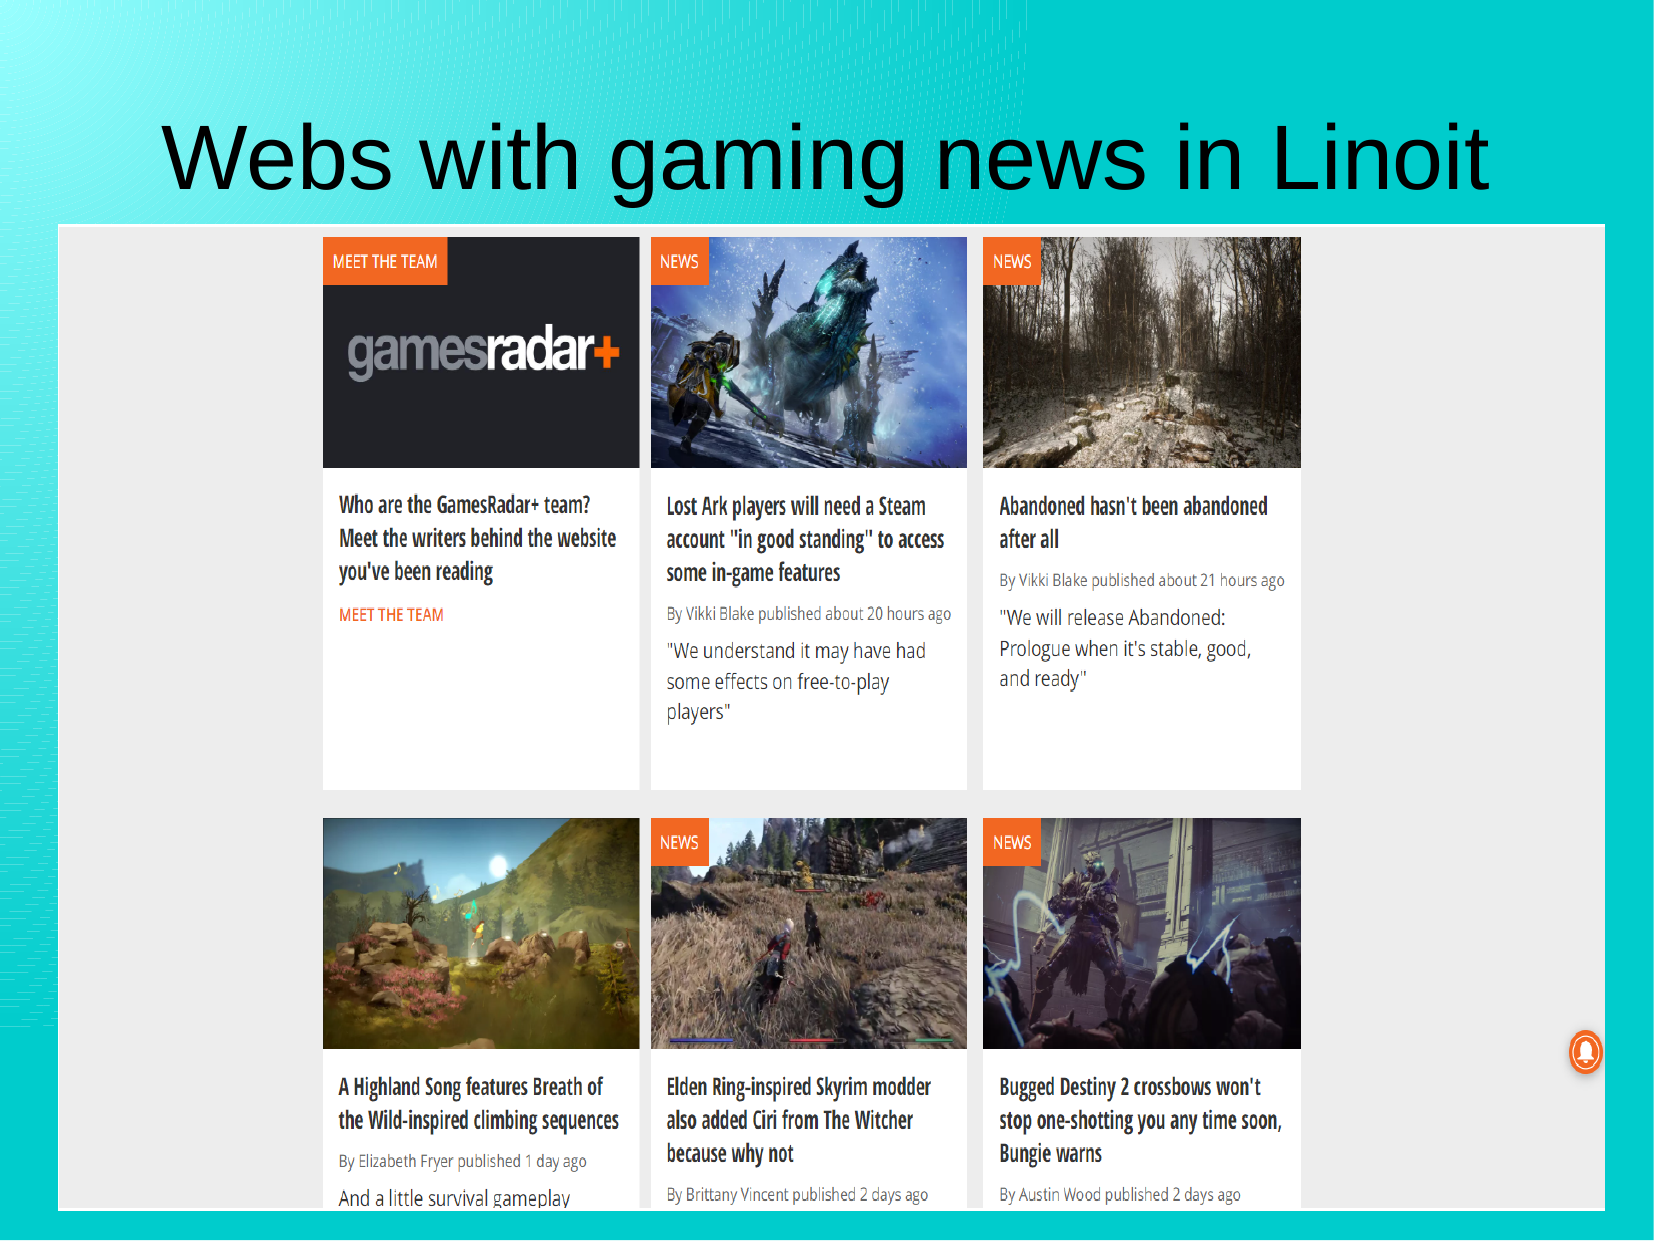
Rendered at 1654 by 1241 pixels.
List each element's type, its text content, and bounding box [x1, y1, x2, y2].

title Webs with gaming news in Linoit [82, 49, 1571, 224]
picture [58, 224, 1605, 1211]
